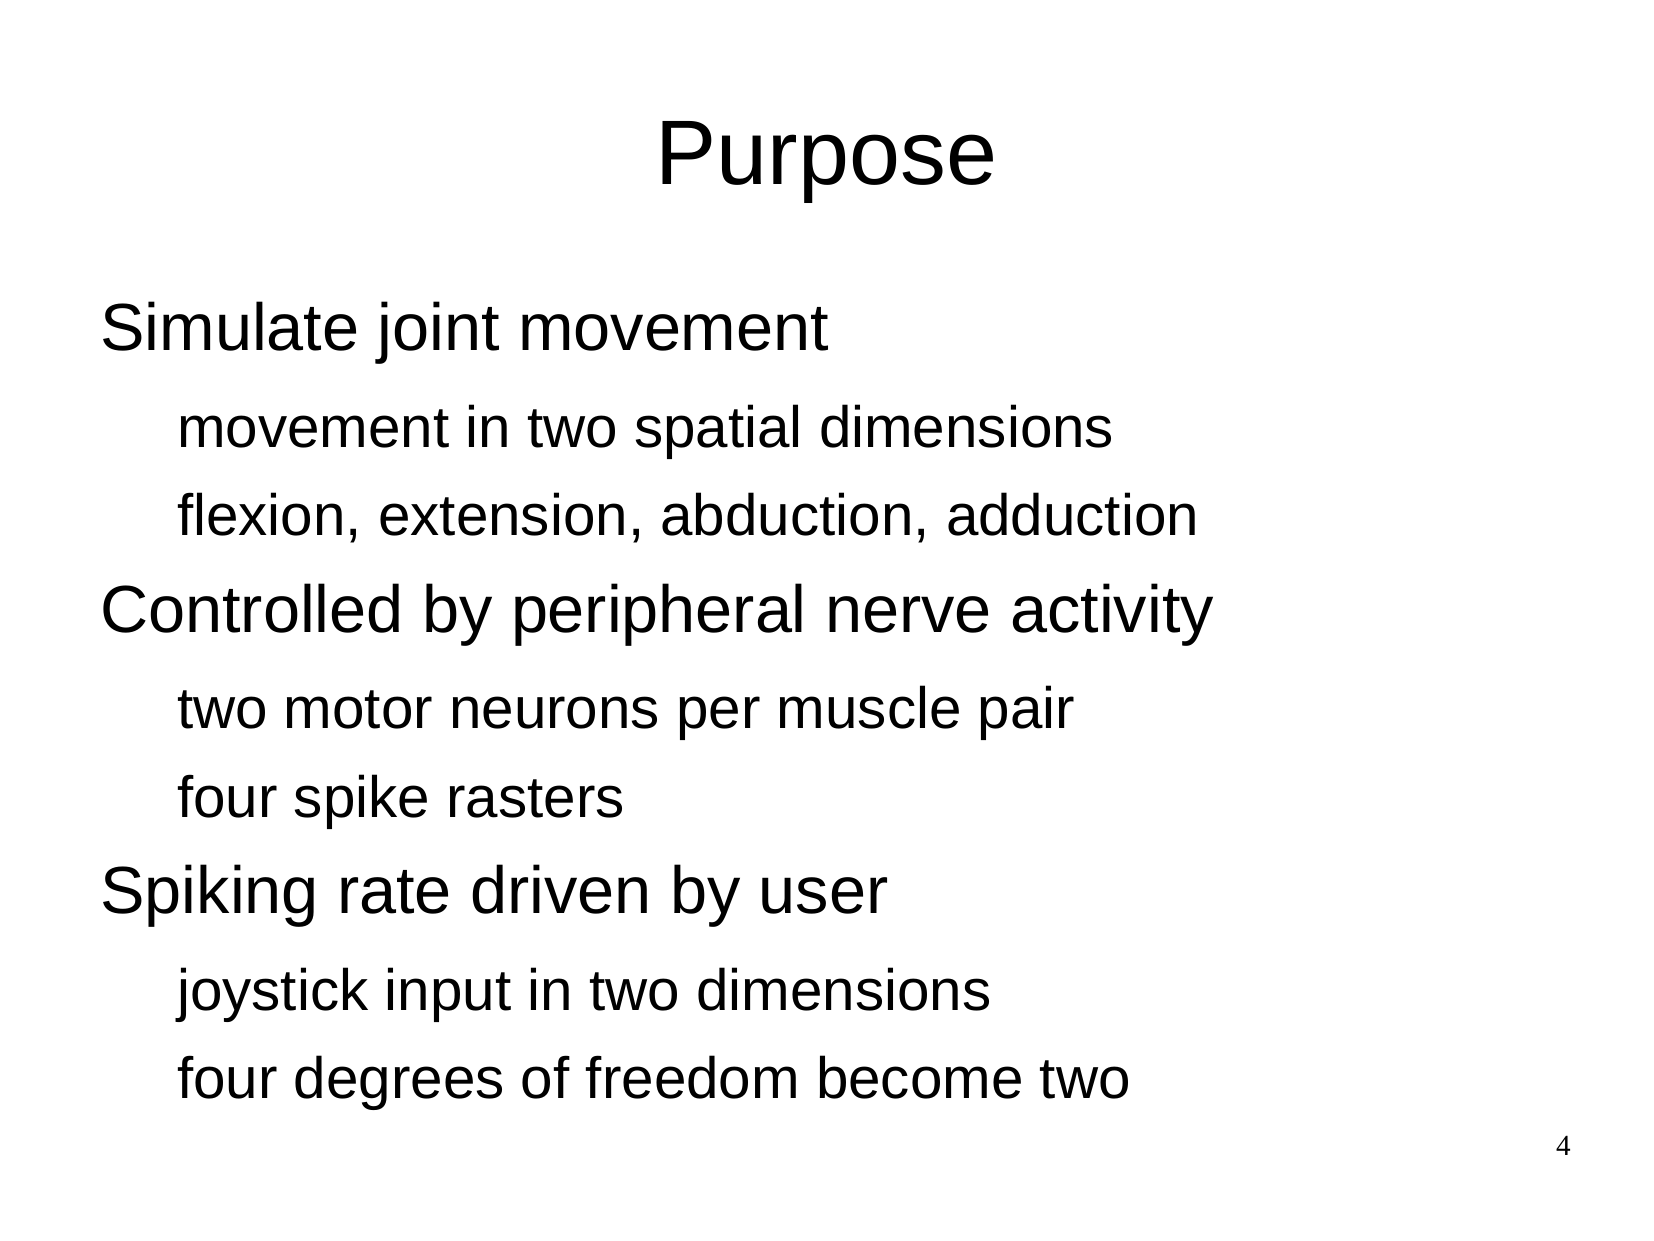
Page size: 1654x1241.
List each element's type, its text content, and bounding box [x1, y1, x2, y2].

list Simulate joint movement movement in two spatial dimensions flexion, extension, abduction, adduction Controlled by peripheral nerve activity two motor neurons per muscle pair four spike rasters Spiking rate driven by user joystick input in two dimensions four degrees of freedom become two [82, 290, 1571, 1110]
title Purpose [82, 49, 1571, 257]
